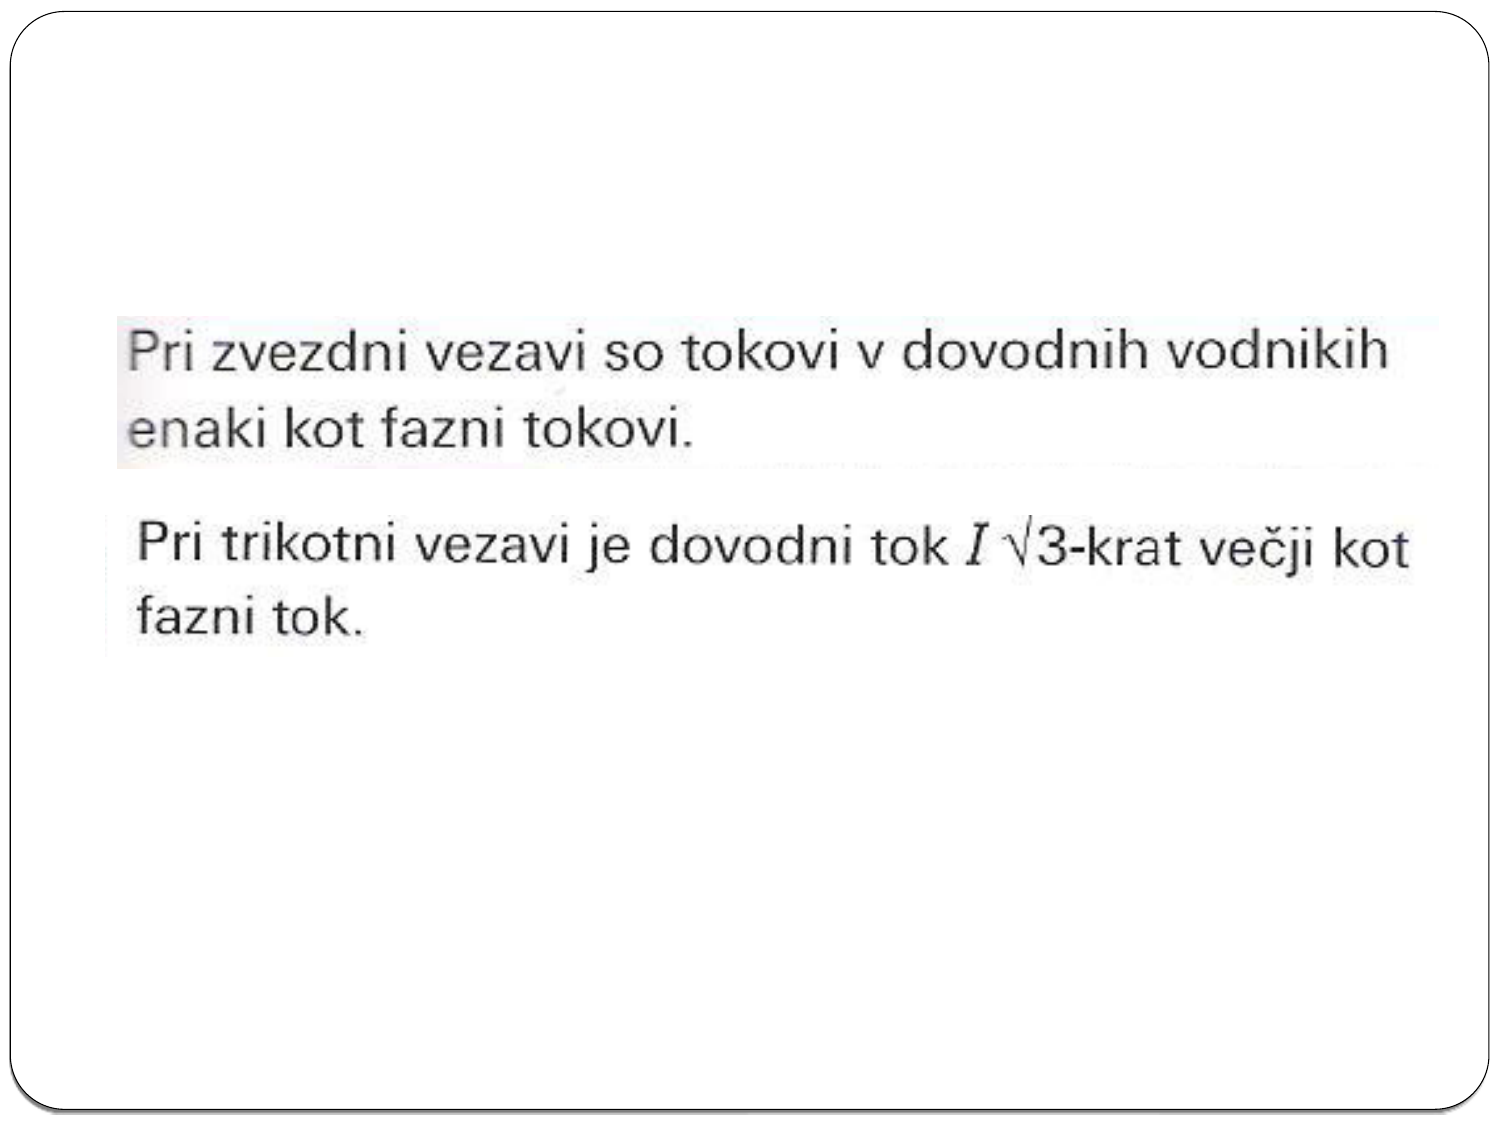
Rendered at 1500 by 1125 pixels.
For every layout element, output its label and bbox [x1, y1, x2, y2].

picture [105, 515, 1427, 657]
picture [117, 316, 1439, 469]
